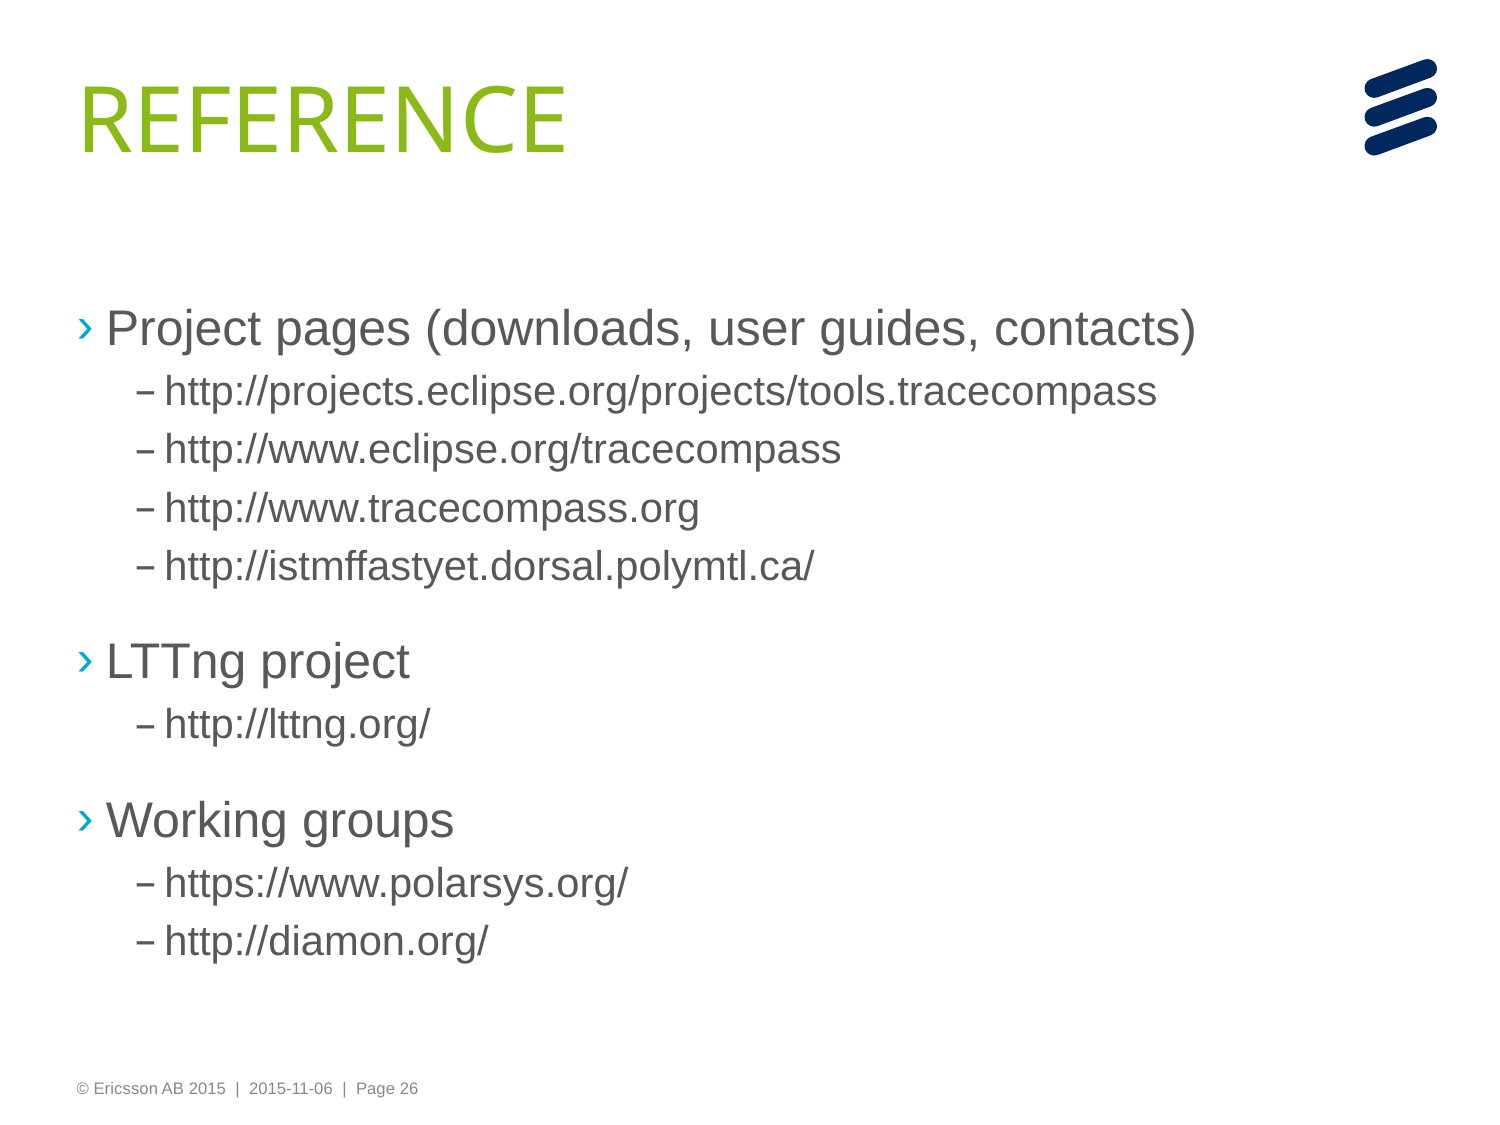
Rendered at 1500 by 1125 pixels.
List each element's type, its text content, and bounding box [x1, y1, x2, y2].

title REFERENCE [64, 39, 1294, 218]
list Project pages (downloads, user guides, contacts) http://projects.eclipse.org/projects/tools.tracecompass http://www.eclipse.org/tracecompass http://www.tracecompass.org http://istmffastyet.dorsal.polymtl.ca/ LTTng project http://lttng.org/ Working groups https://www.polarsys.org/ http://diamon.org/ [65, 295, 1436, 928]
